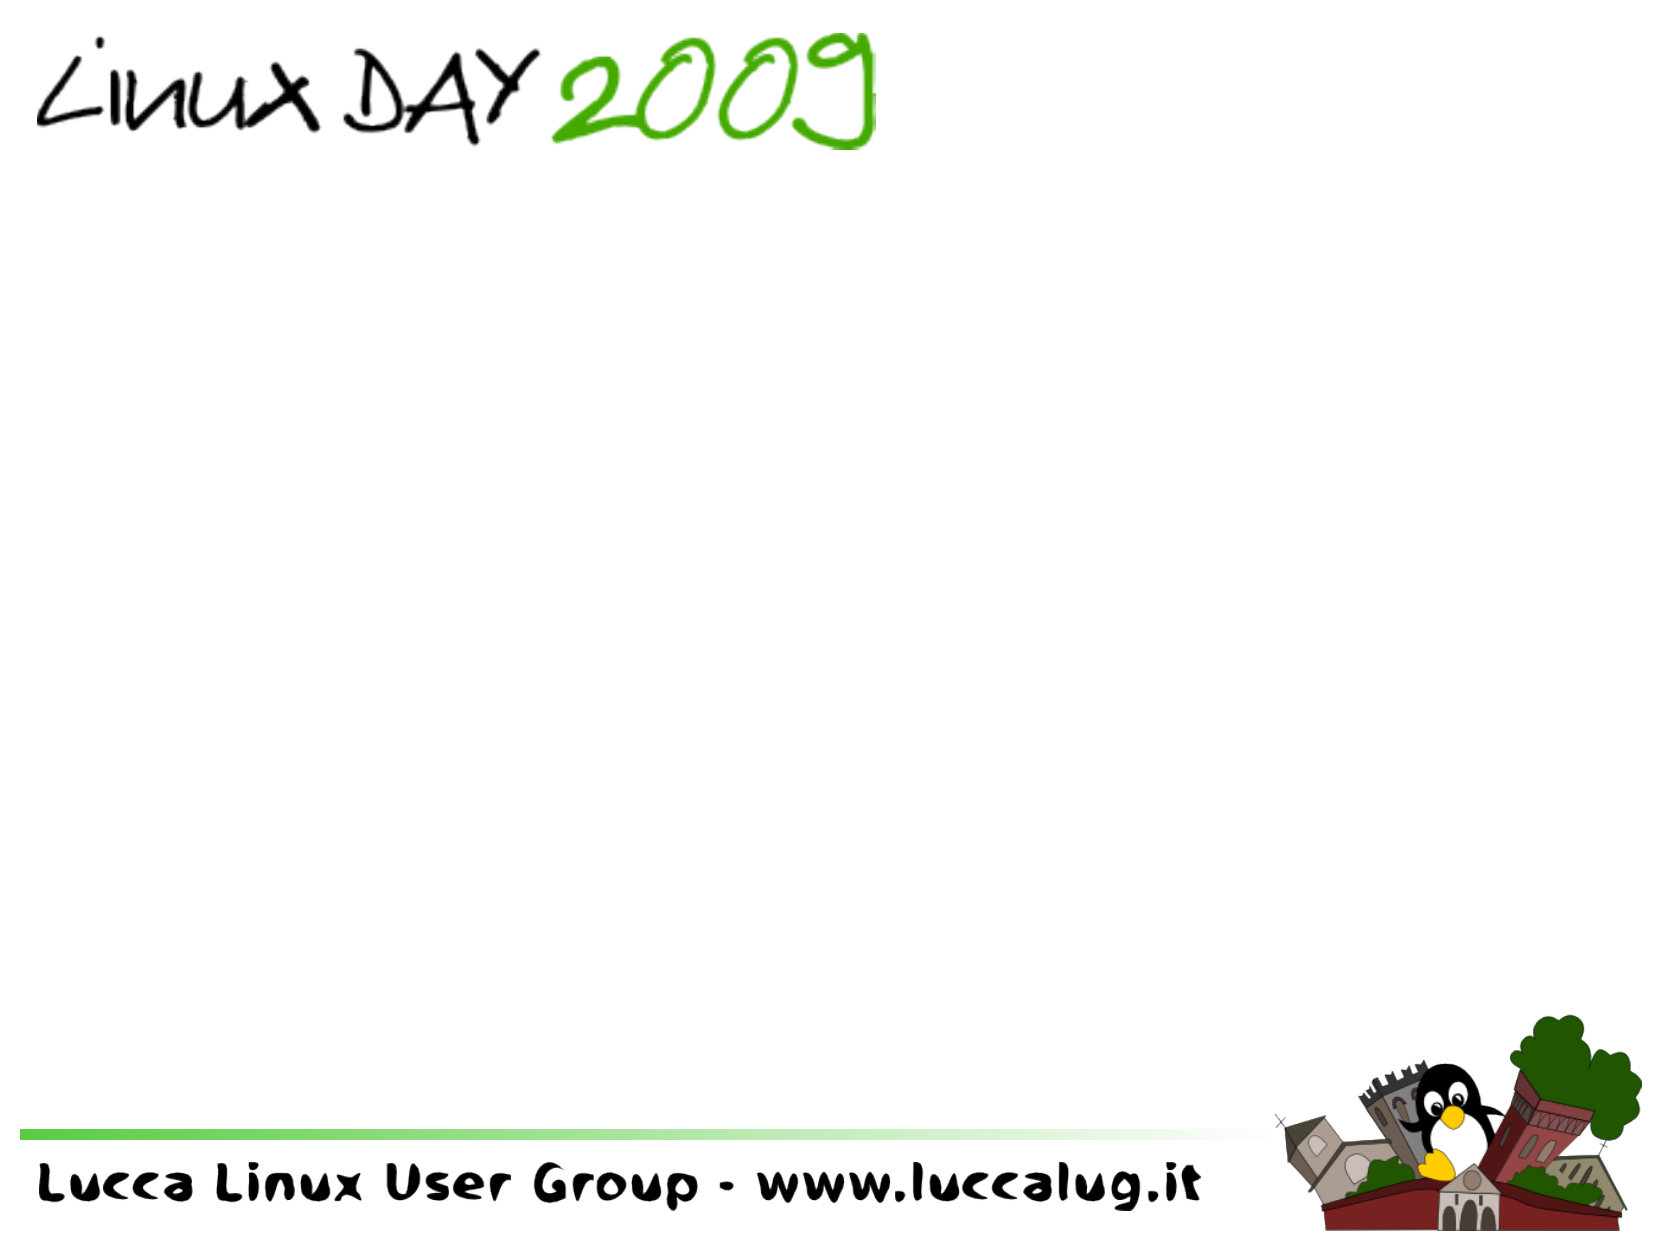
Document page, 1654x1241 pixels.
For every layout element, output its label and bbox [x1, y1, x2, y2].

picture [20, 974, 1642, 1231]
picture [39, 1162, 1201, 1211]
picture [37, 33, 876, 151]
